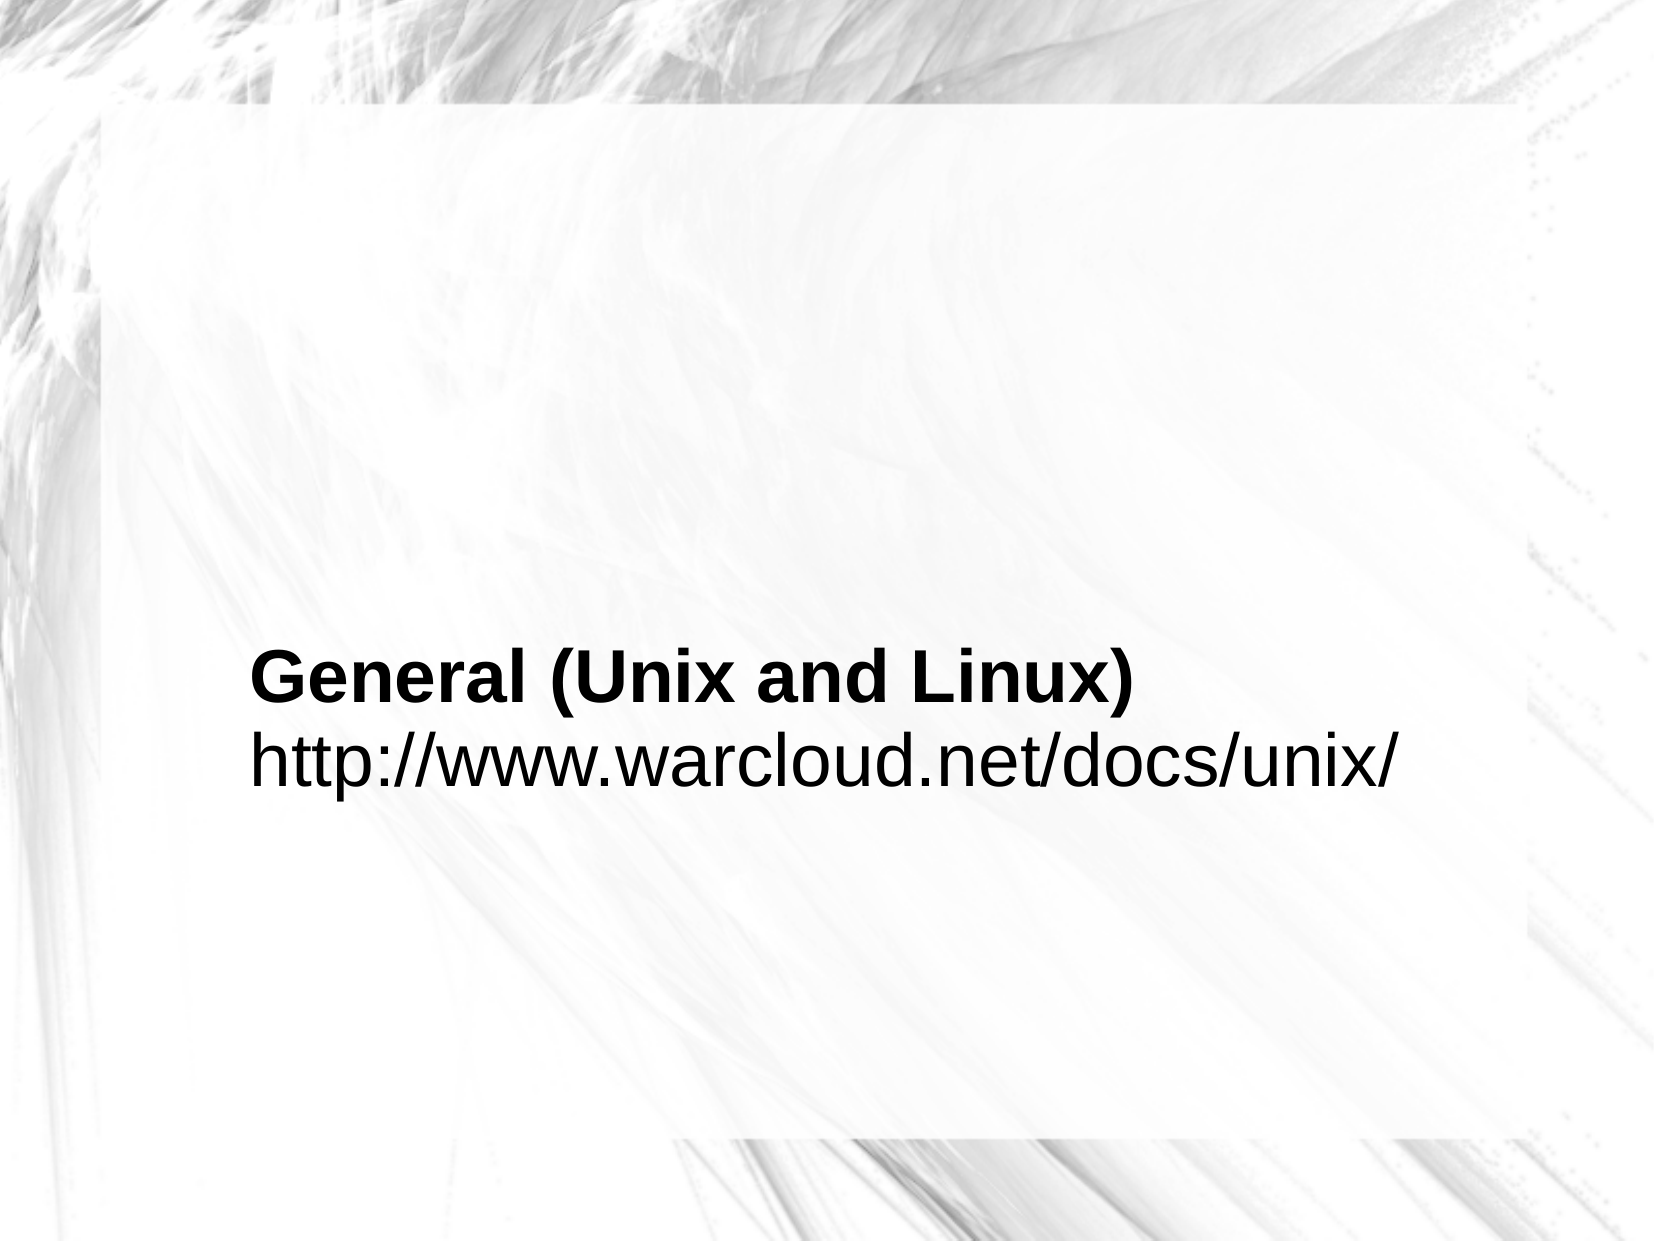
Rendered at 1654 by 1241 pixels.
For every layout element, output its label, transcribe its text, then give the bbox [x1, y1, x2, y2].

picture [0, 0, 1654, 1241]
text_box General (Unix and Linux) http://www.warcloud.net/docs/unix/ [234, 627, 1415, 792]
